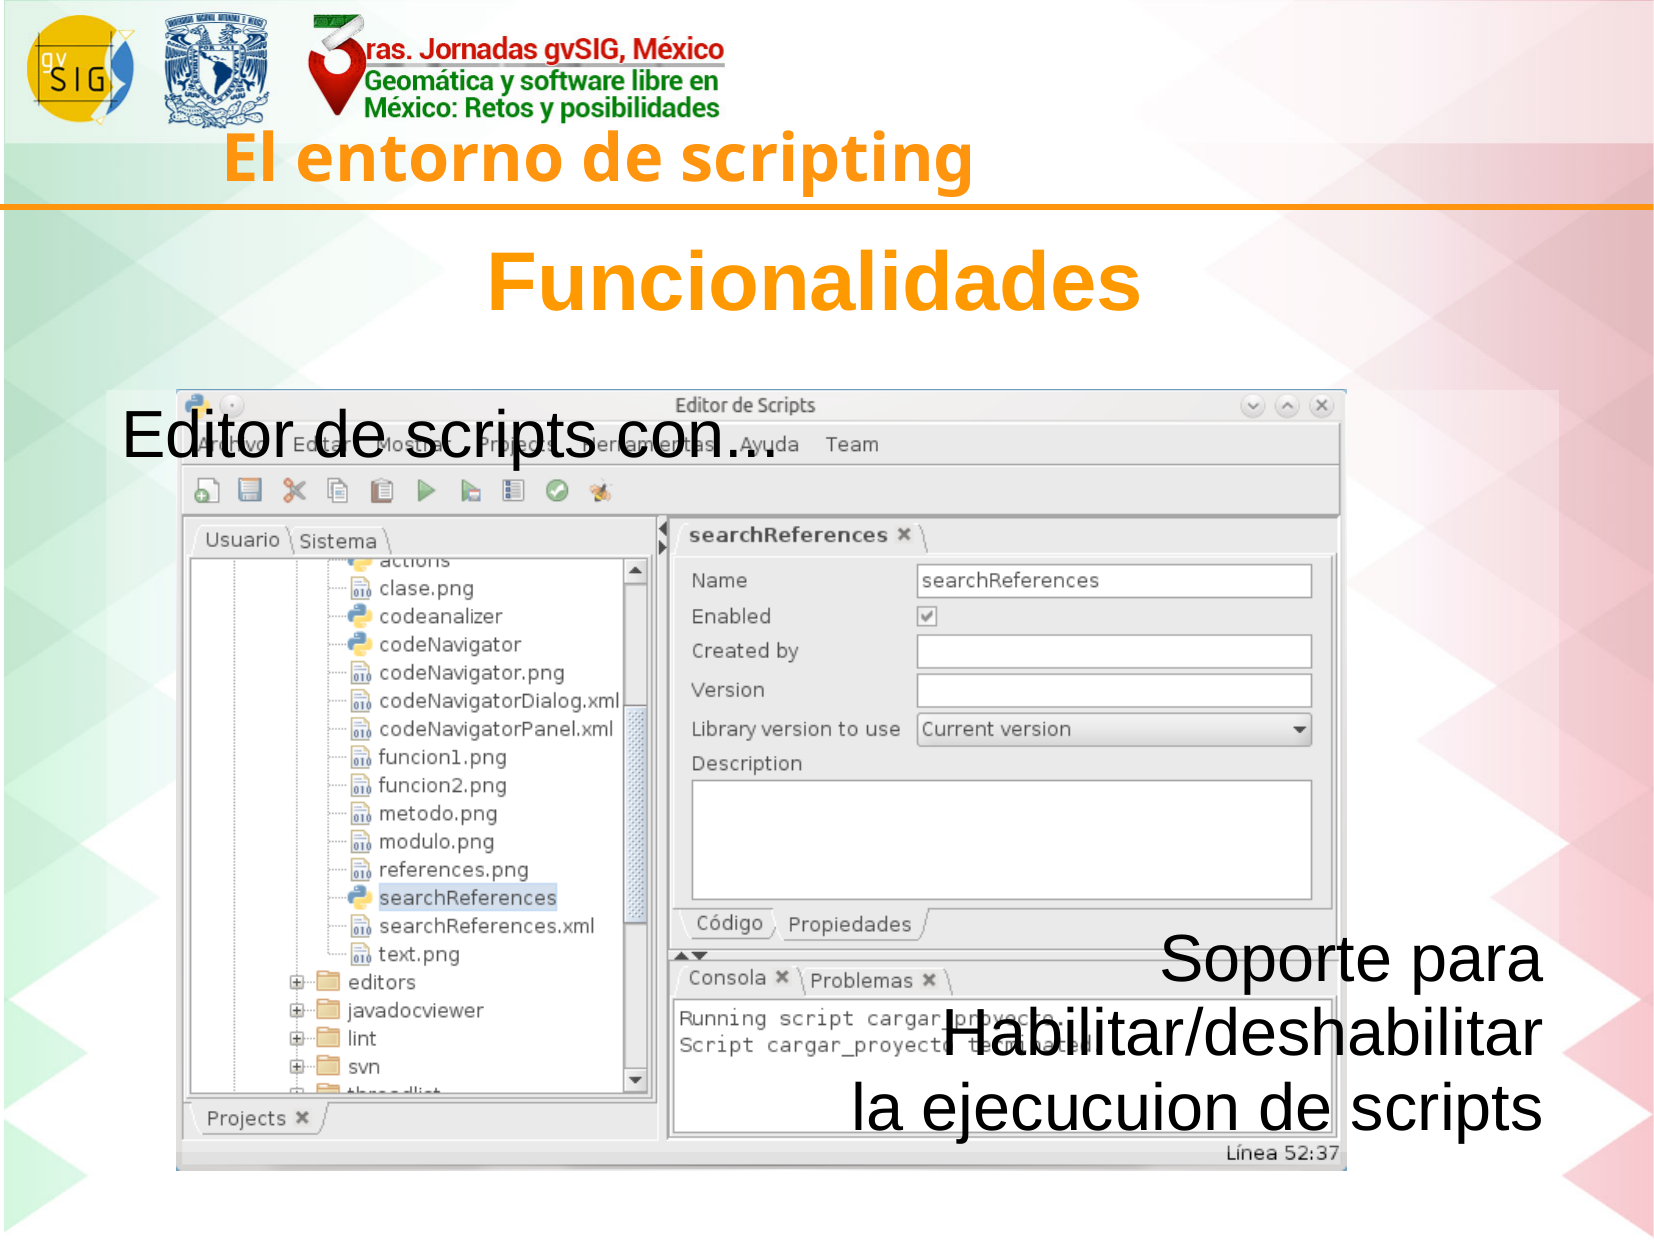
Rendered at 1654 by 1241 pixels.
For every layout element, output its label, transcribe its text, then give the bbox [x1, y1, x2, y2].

title El entorno de scripting [0, 0, 1654, 207]
text_box Funcionalidades [23, 228, 1607, 337]
text_box Editor de scripts con... Soporte para Habilitar/deshabilitar la ejecucuion de scripts [106, 389, 1560, 1153]
picture [4, 210, 1654, 1240]
